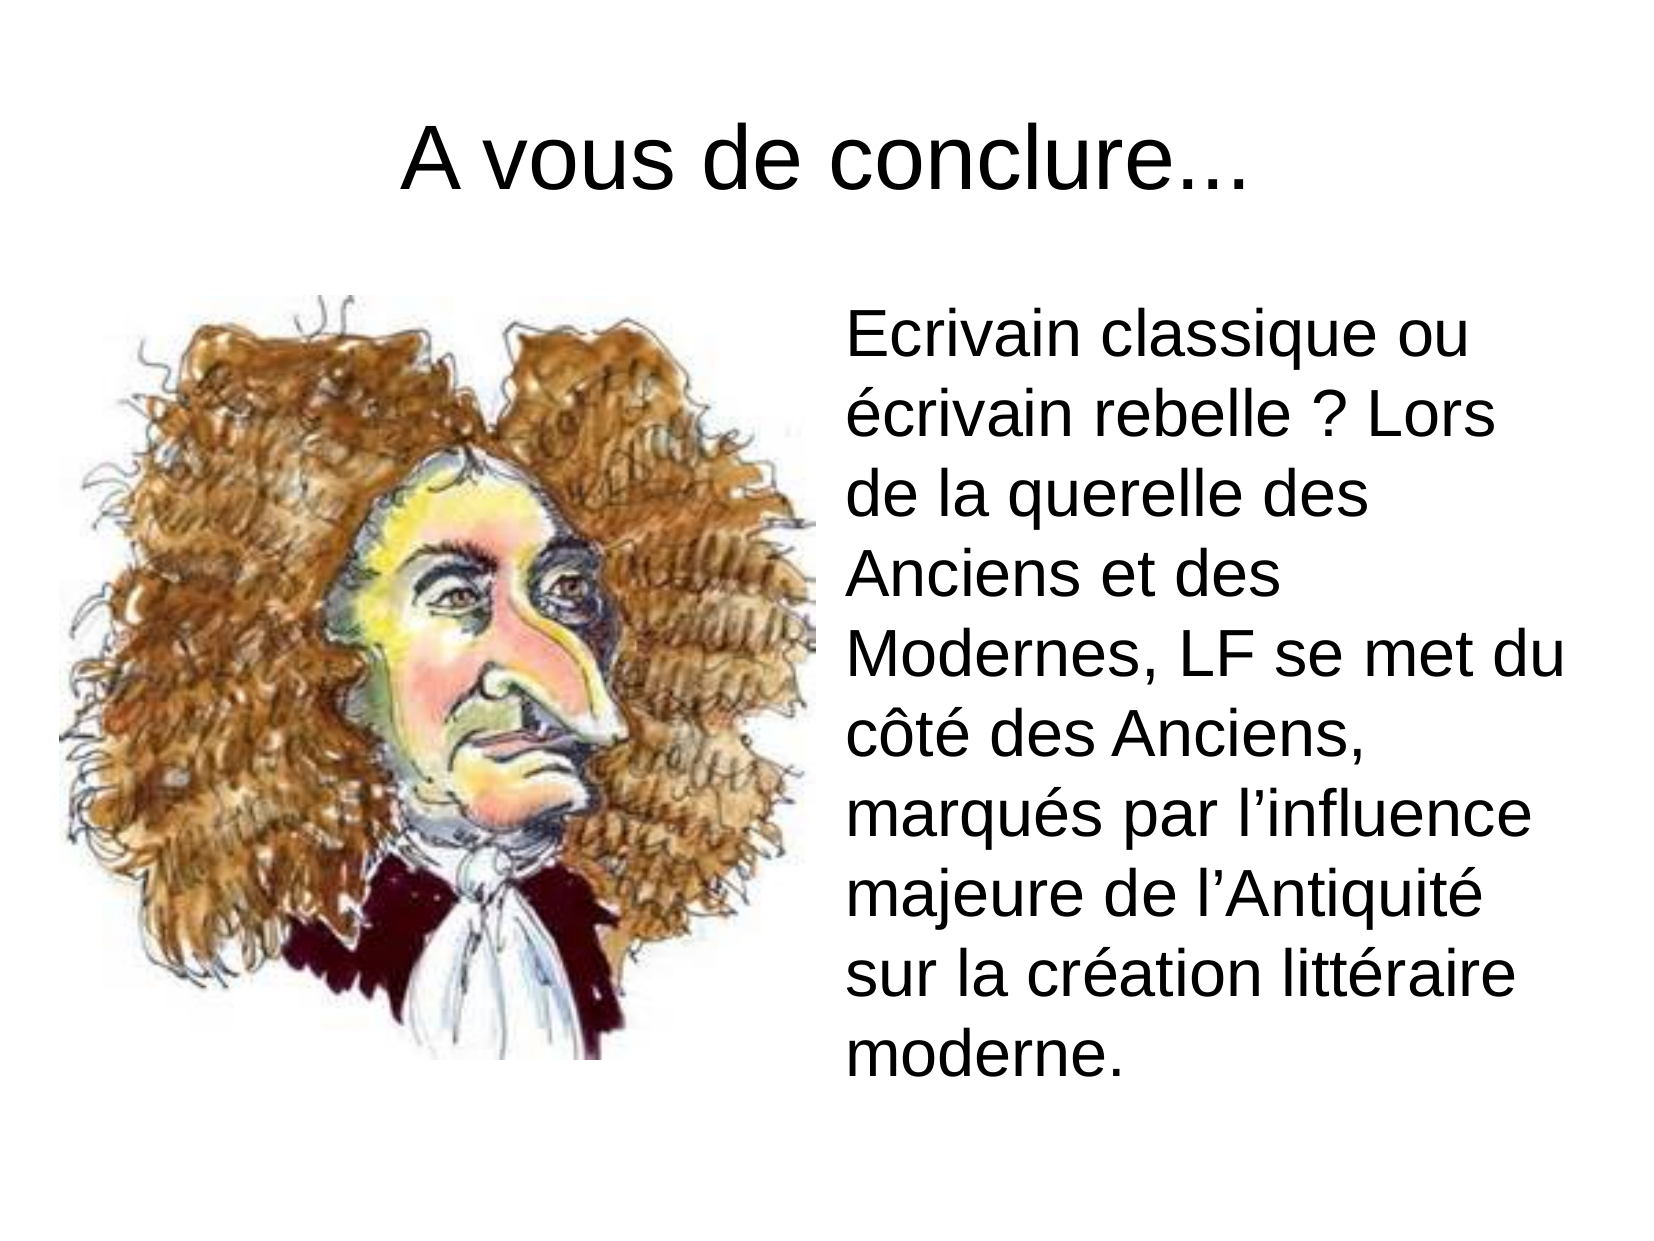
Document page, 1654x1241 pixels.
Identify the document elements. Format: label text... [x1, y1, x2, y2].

list Ecrivain classique ou écrivain rebelle ? Lors de la querelle des Anciens et des Modernes, LF se met du côté des Anciens, marqués par l’influence majeure de l’Antiquité sur la création littéraire moderne. [845, 290, 1572, 1094]
title A vous de conclure... [82, 56, 1571, 250]
picture [59, 295, 816, 1060]
